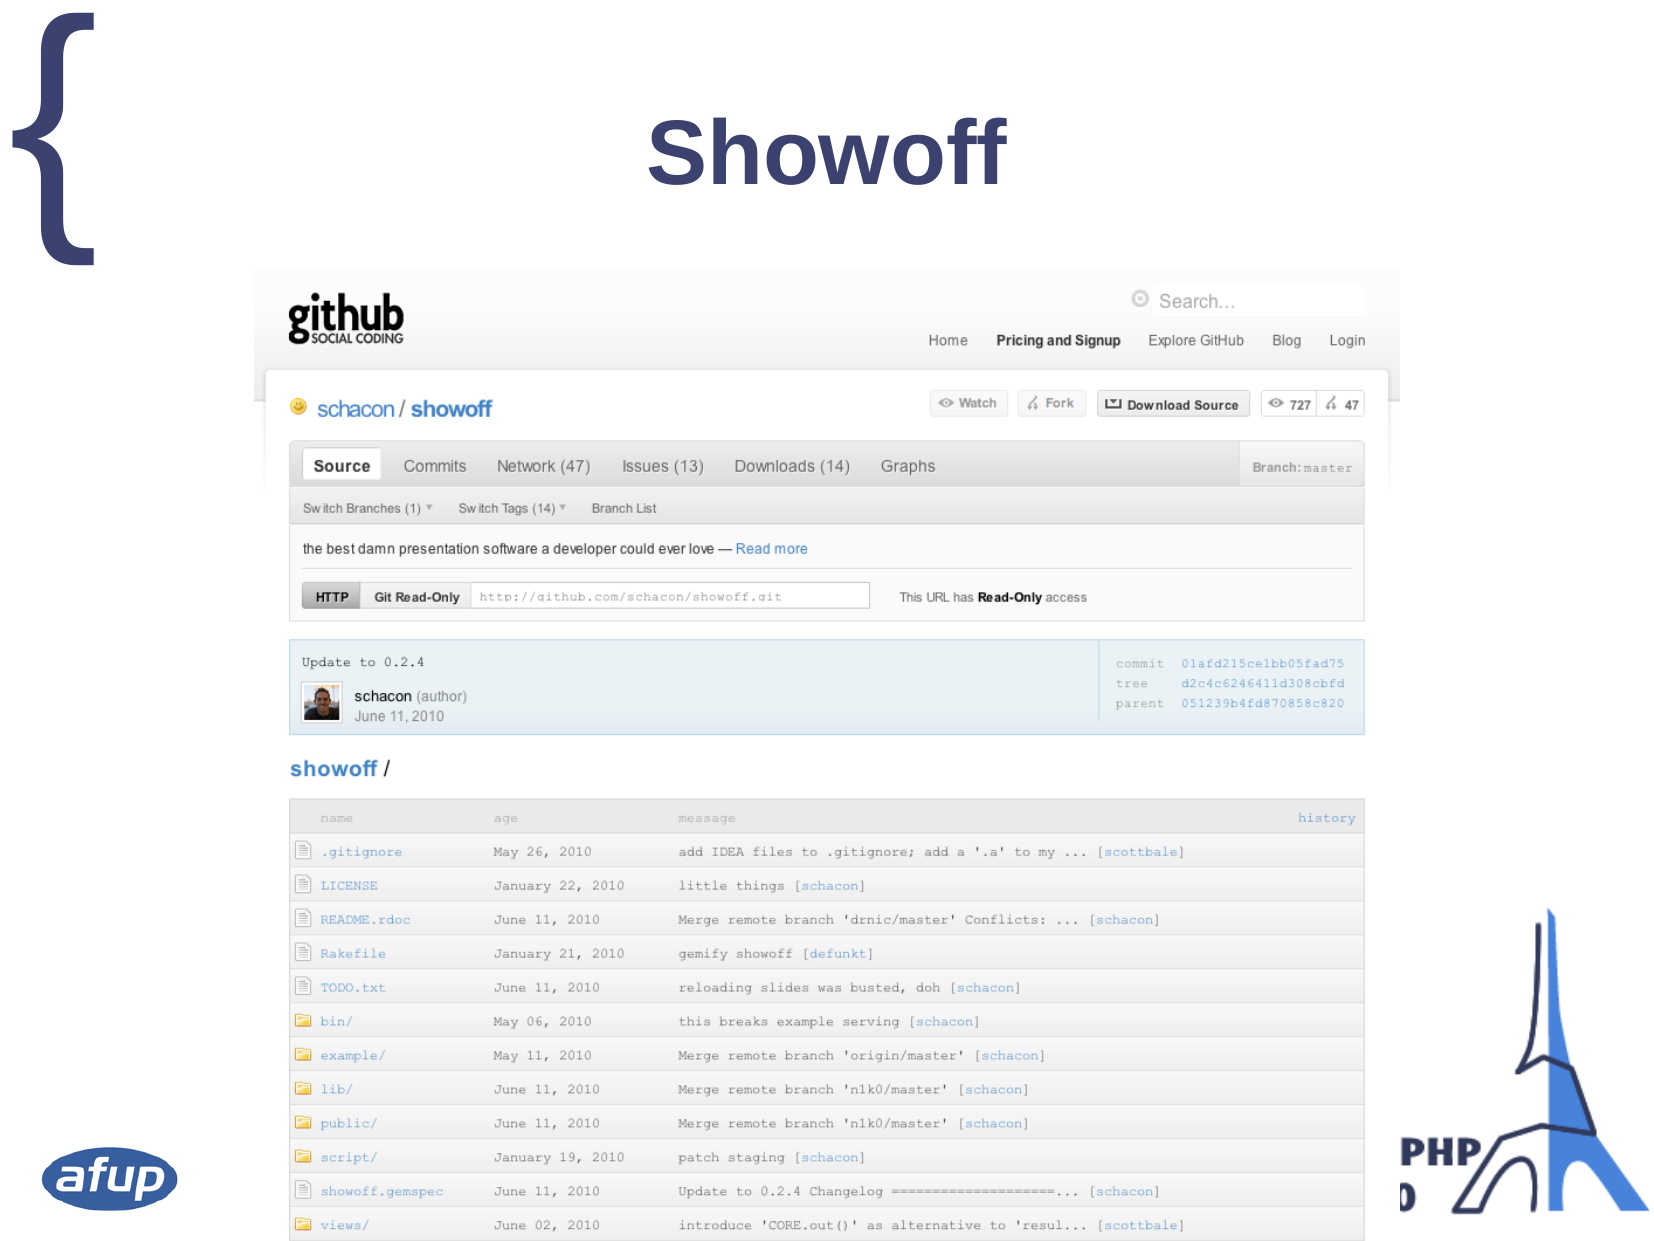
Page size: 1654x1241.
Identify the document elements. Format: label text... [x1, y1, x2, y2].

picture [254, 267, 1650, 1241]
title Showoff [82, 56, 1571, 250]
picture [41, 1146, 178, 1211]
